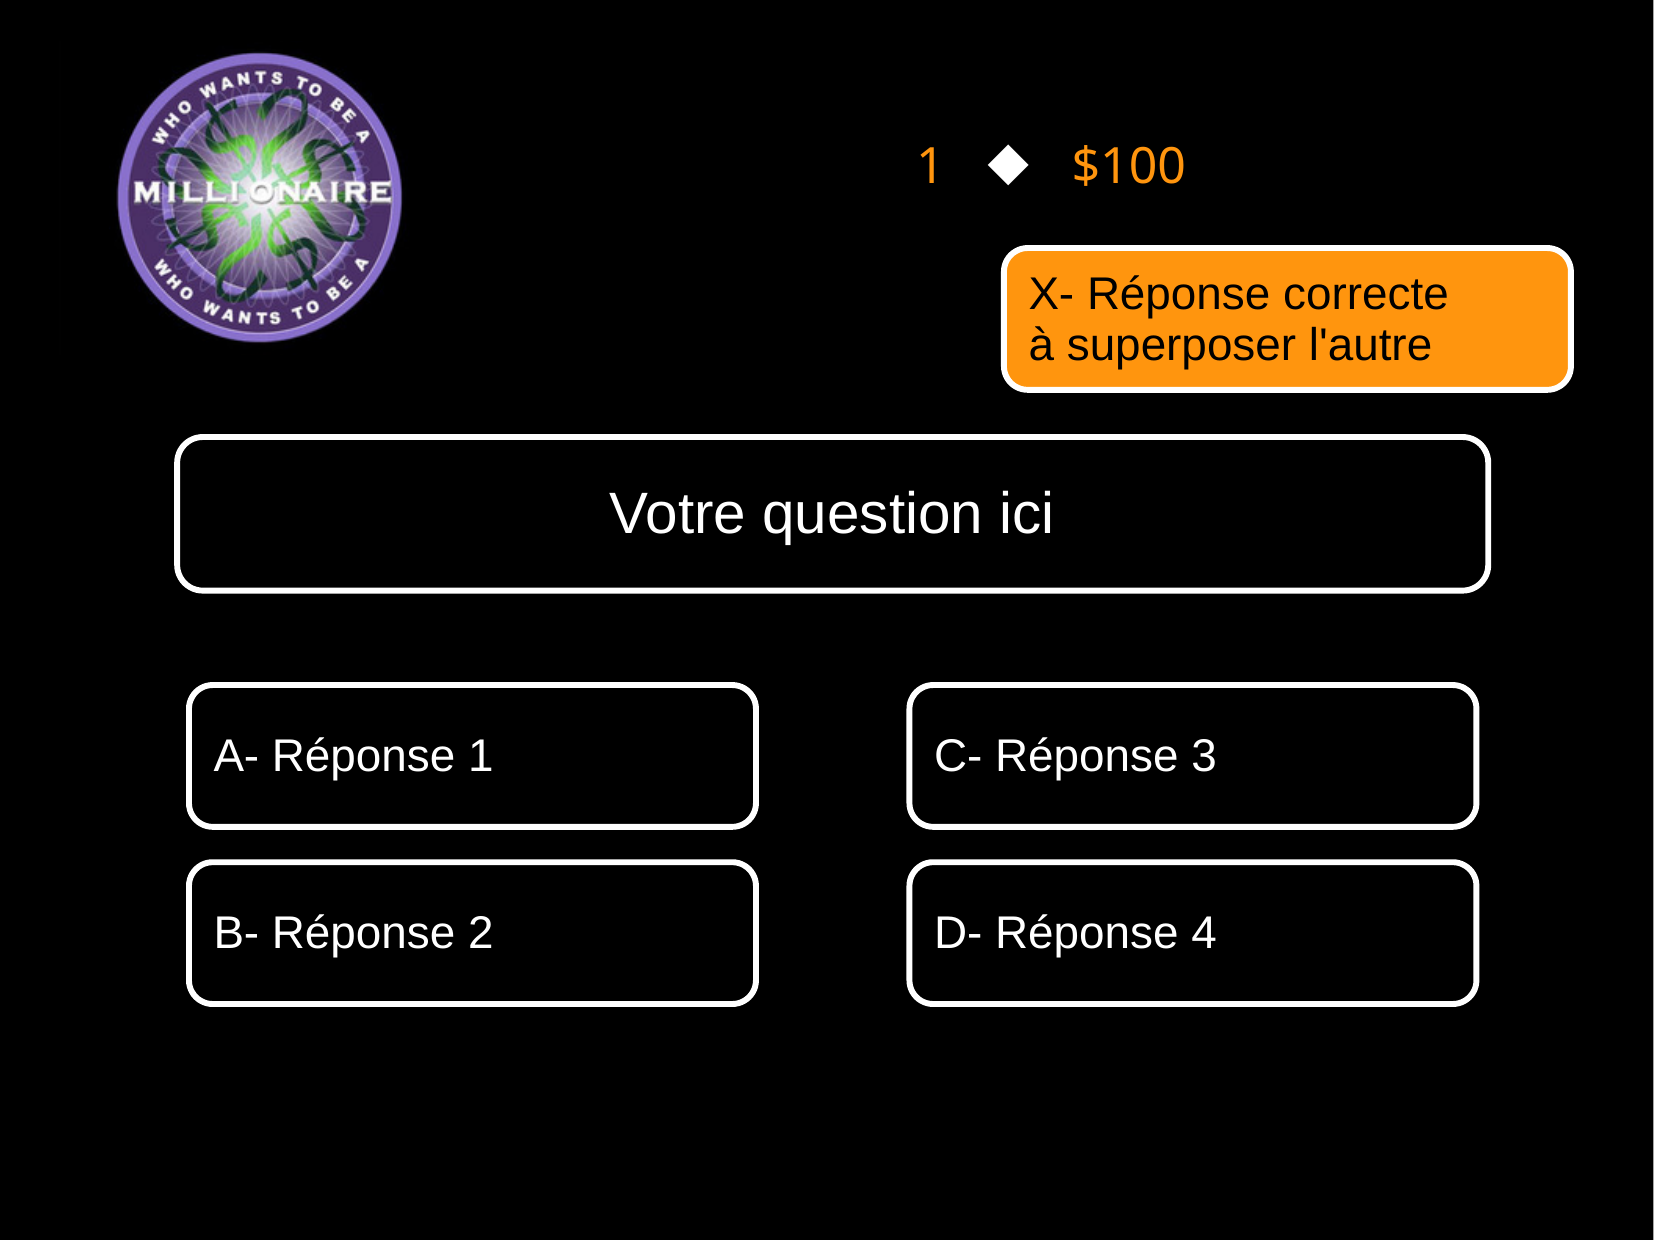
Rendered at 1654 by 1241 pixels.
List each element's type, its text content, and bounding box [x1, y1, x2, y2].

text_box A- Réponse 1 [188, 685, 756, 827]
text_box C- Réponse 3 [909, 685, 1477, 827]
text_box Votre question ici [177, 437, 1489, 591]
text_box D- Réponse 4 [909, 862, 1477, 1004]
picture [59, 41, 477, 355]
text_box B- Réponse 2 [188, 862, 756, 1004]
text_box X- Réponse correcte à superposer l'autre [1003, 248, 1571, 390]
text_box 1  $100 [774, 129, 1458, 237]
